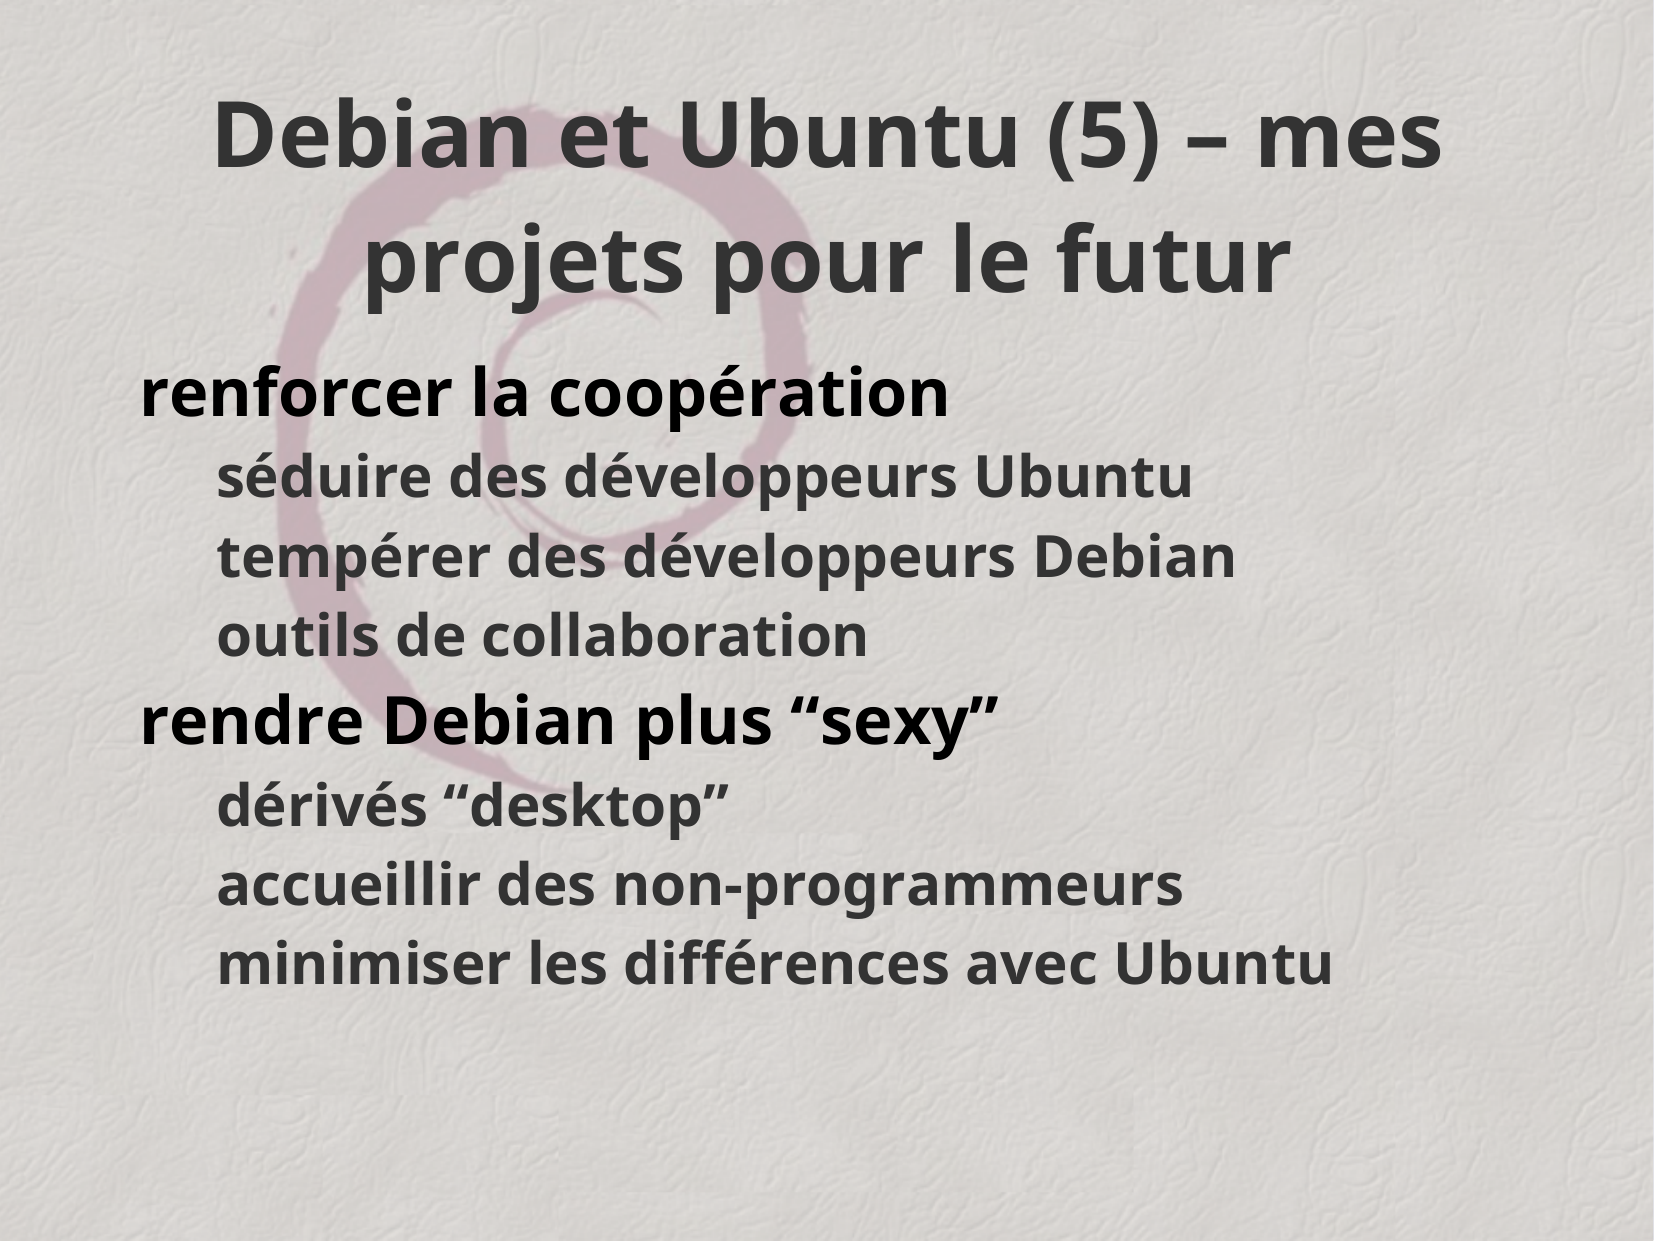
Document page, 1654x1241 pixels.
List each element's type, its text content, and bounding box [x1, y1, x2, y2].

picture [0, 0, 1654, 1241]
title Debian et Ubuntu (5) – mes projets pour le futur [121, 88, 1534, 301]
list renforcer la coopération séduire des développeurs Ubuntu tempérer des développeurs Debian outils de collaboration rendre Debian plus “sexy” dérivés “desktop” accueillir des non-programmeurs minimiser les différences avec Ubuntu [121, 344, 1534, 1112]
